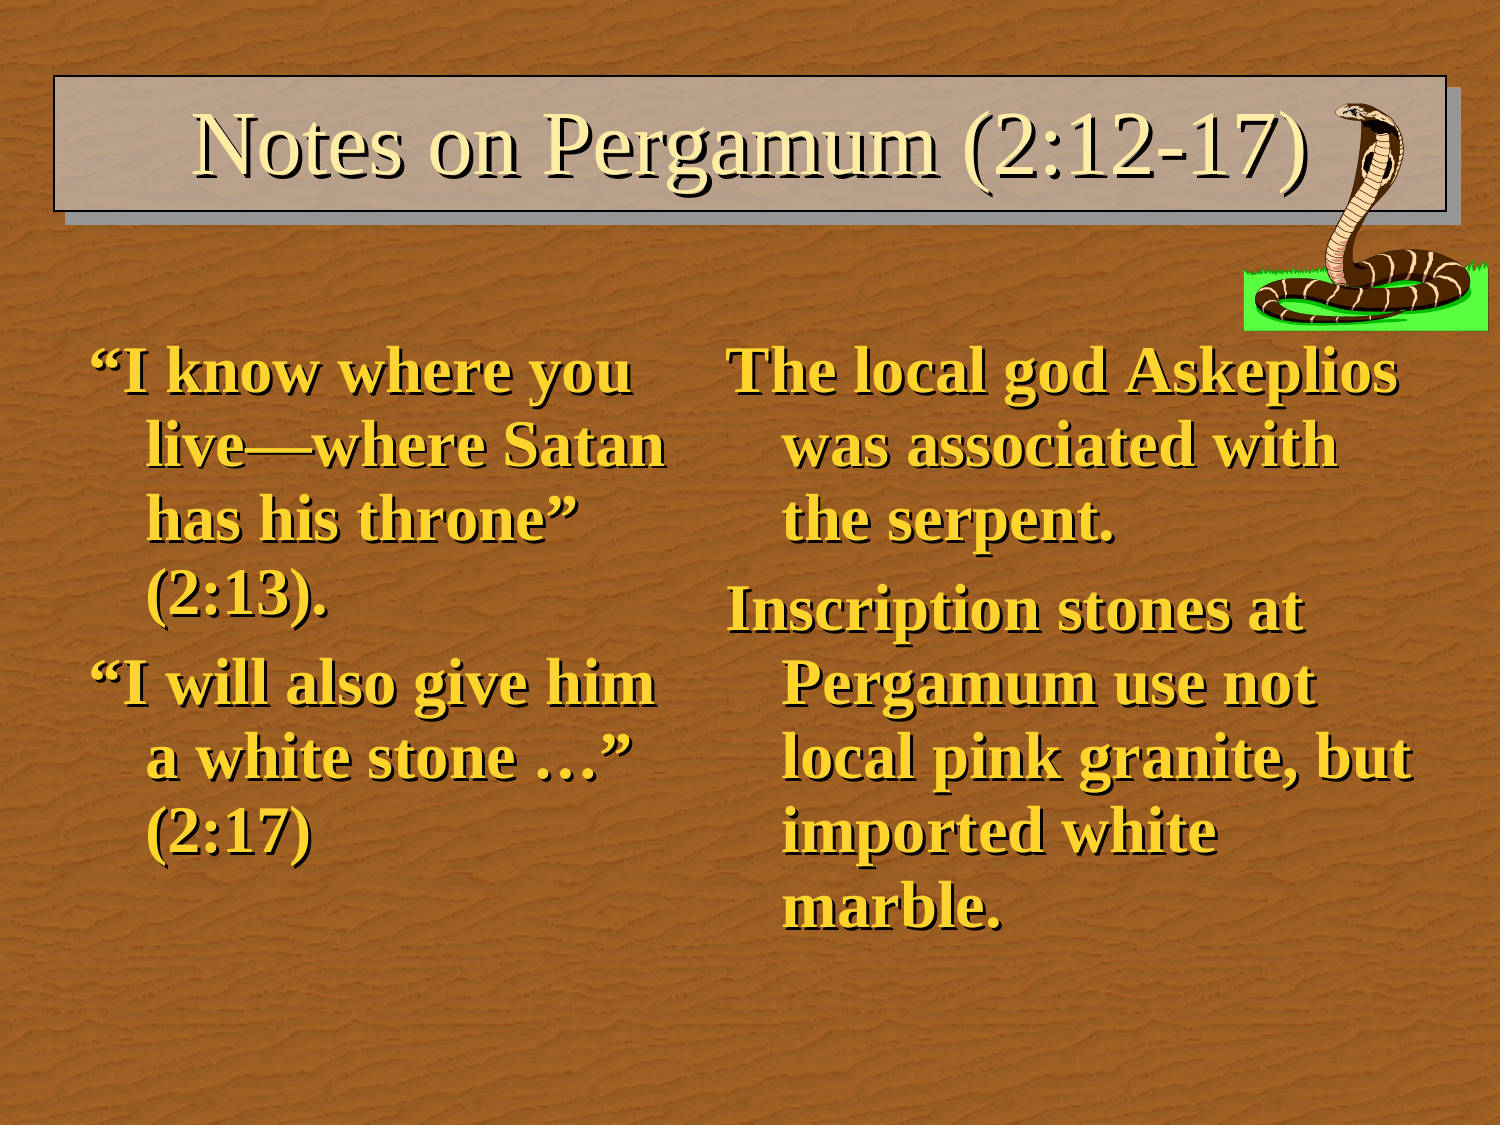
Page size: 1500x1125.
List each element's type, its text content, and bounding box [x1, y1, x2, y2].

title Notes on Pergamum (2:12-17) [65, 85, 1435, 203]
list “I know where you live—where Satan has his throne” (2:13). “I will also give him a white stone …” (2:17) [73, 324, 710, 990]
picture [0, 0, 1500, 1125]
list The local god Askeplios was associated with the serpent. Inscription stones at Pergamum use not local pink granite, but imported white marble. [710, 324, 1435, 1024]
